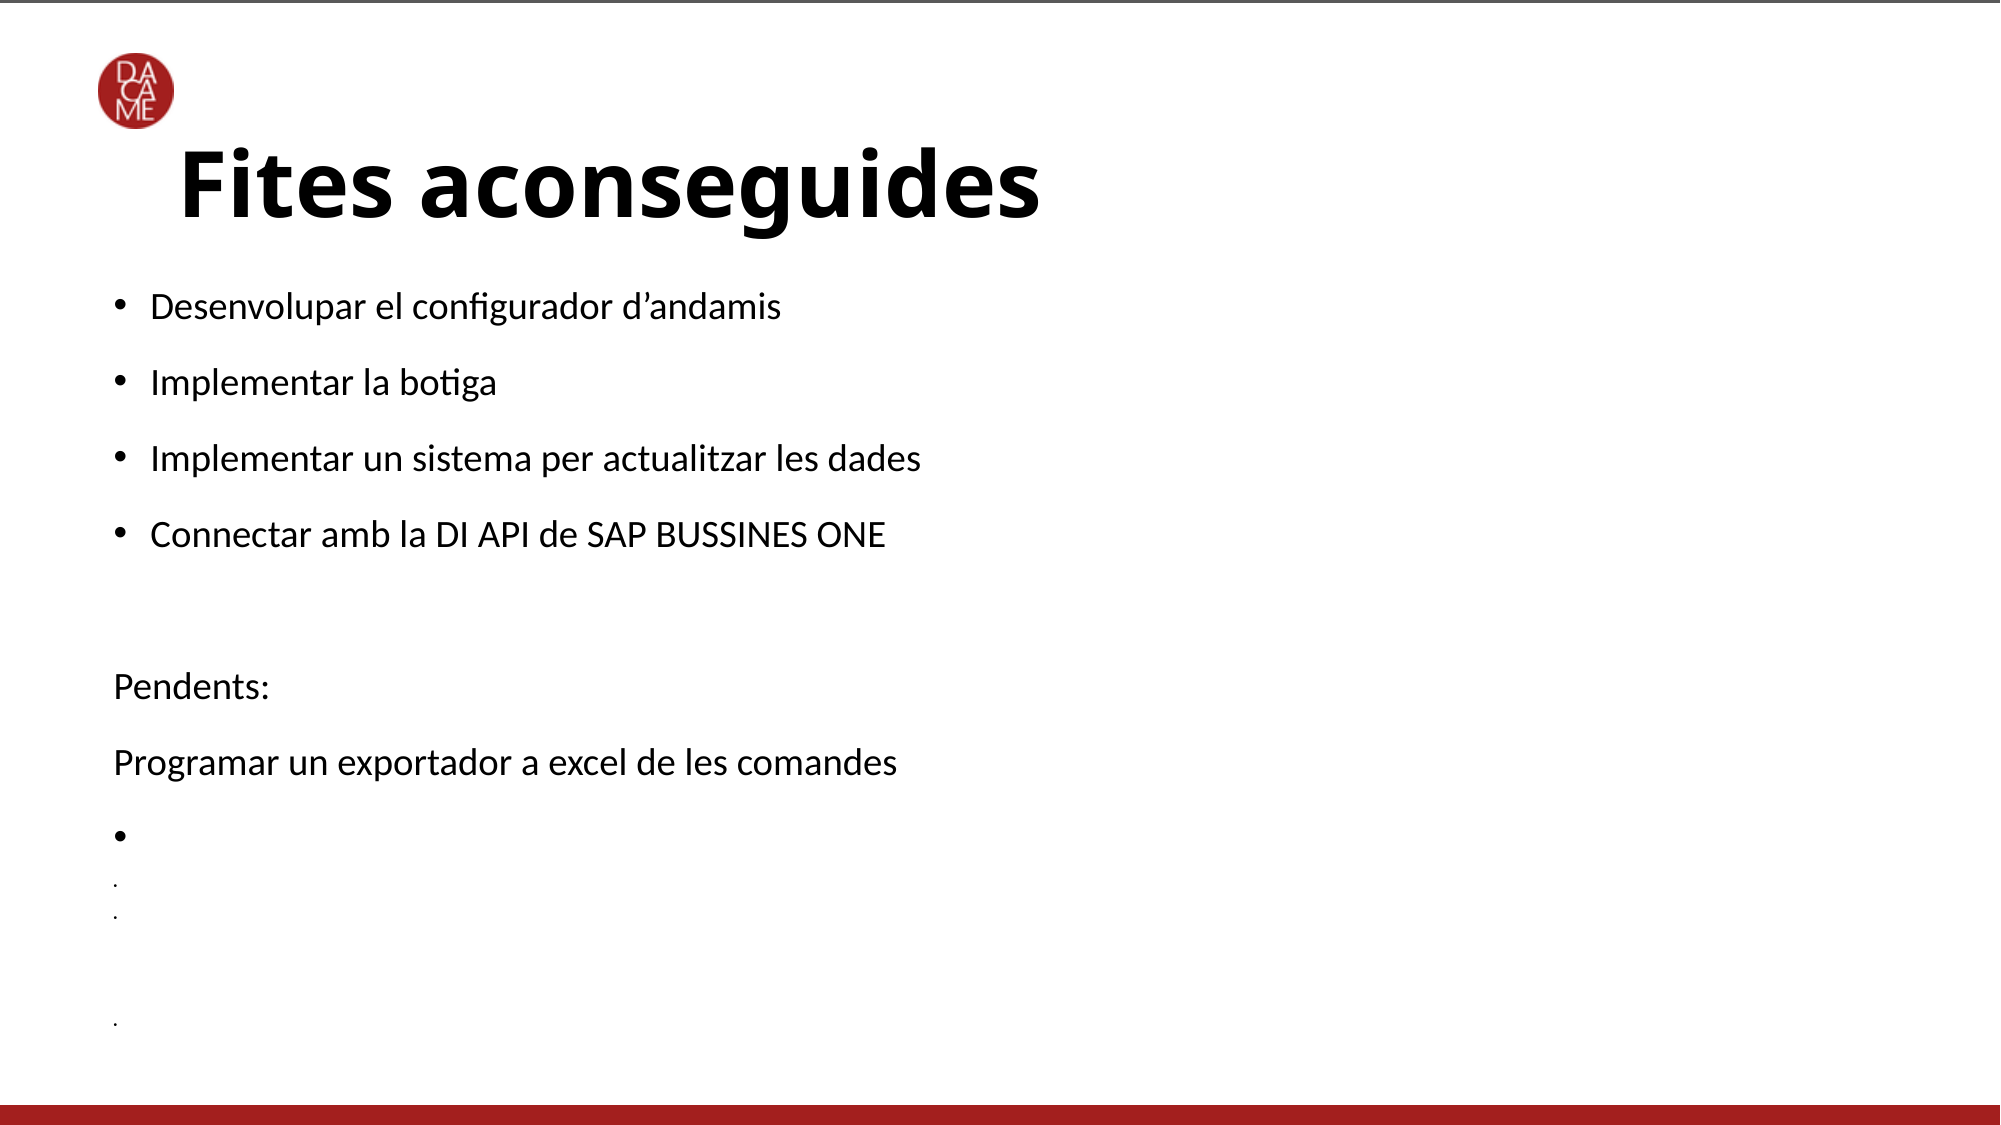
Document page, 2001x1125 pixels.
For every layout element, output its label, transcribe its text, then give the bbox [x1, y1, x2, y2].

list Desenvolupar el configurador d’andamis Implementar la botiga Implementar un sistema per actualitzar les dades Connectar amb la DI API de SAP BUSSINES ONE Pendents: Programar un exportador a excel de les comandes [98, 263, 1863, 1014]
picture [98, 53, 174, 129]
text_box [0, 1105, 2000, 1125]
title Fites aconseguides [162, 99, 1863, 263]
